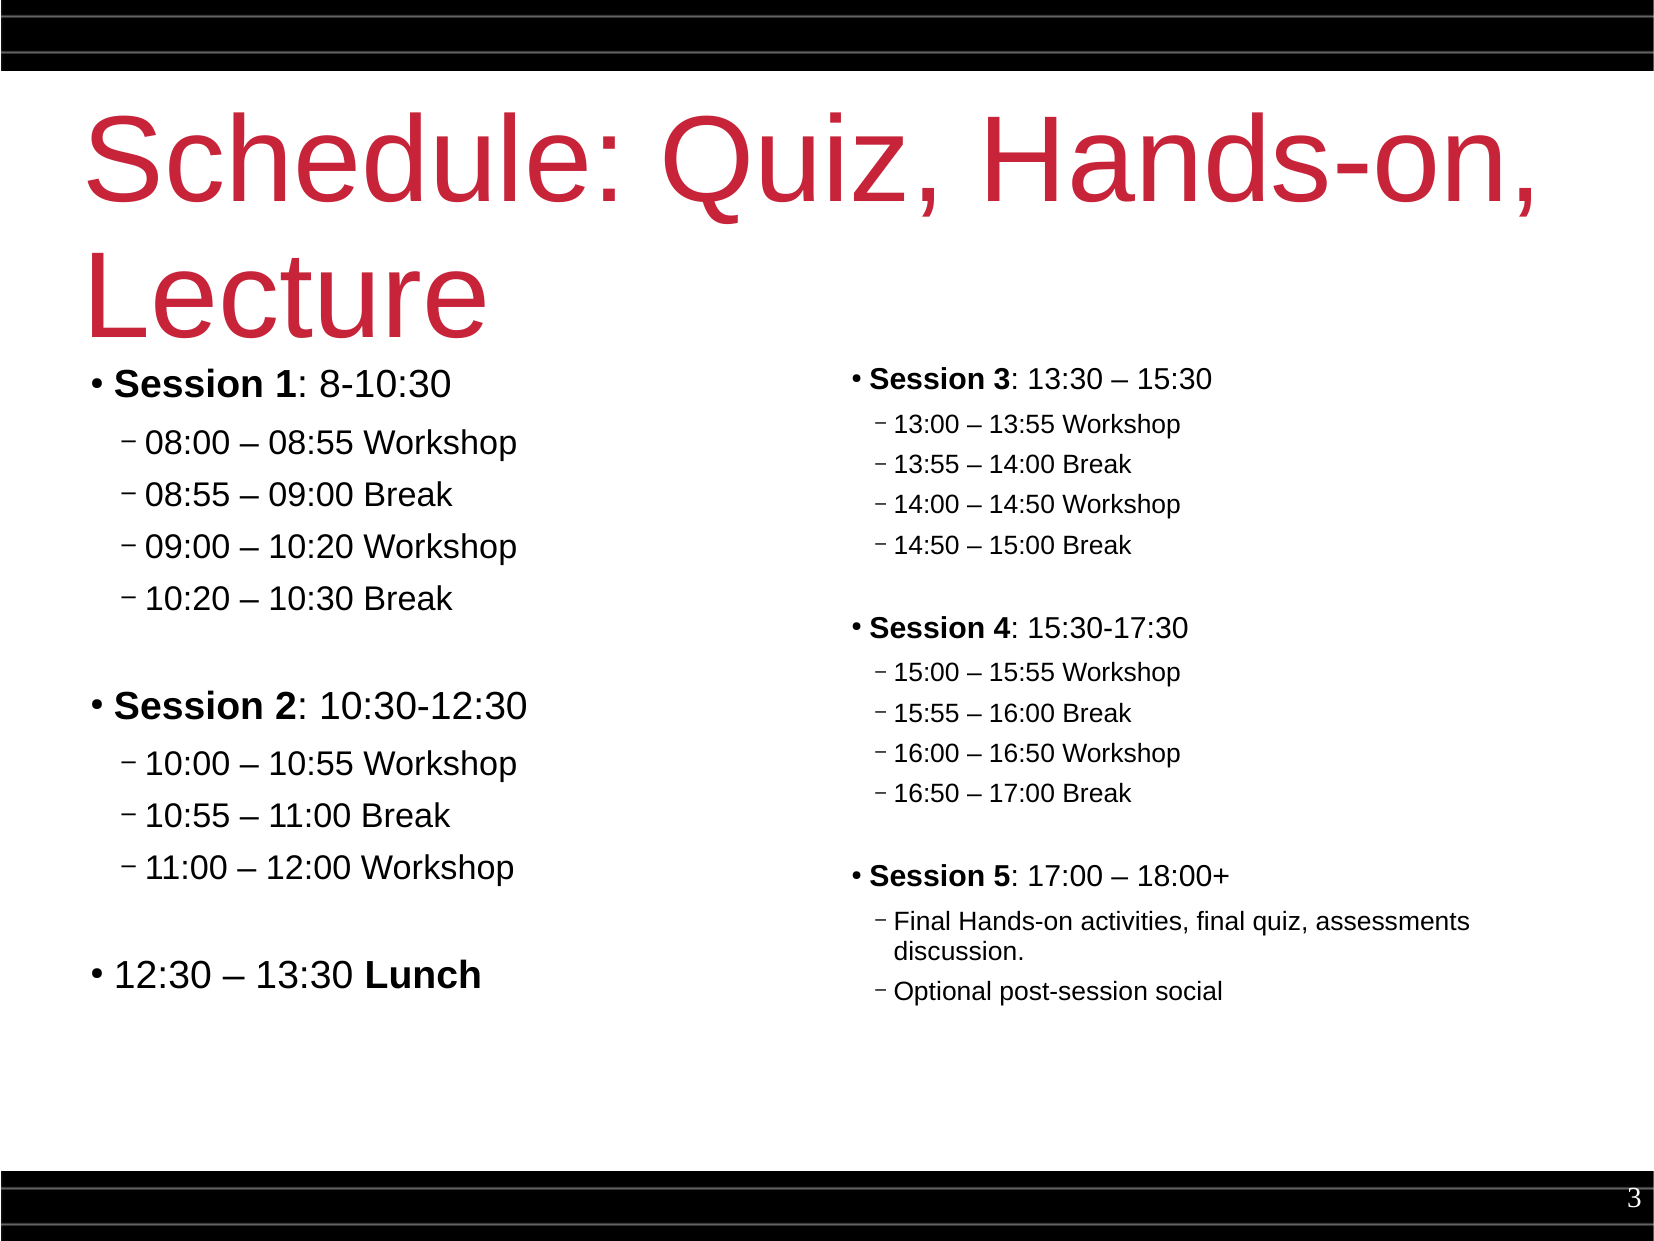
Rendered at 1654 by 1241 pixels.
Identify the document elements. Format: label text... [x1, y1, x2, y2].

list Session 3: 13:30 – 15:30 13:00 – 13:55 Workshop 13:55 – 14:00 Break 14:00 – 14:50 Workshop 14:50 – 15:00 Break Session 4: 15:30-17:30 15:00 – 15:55 Workshop 15:55 – 16:00 Break 16:00 – 16:50 Workshop 16:50 – 17:00 Break Session 5: 17:00 – 18:00+ Final Hands-on activities, final quiz, assessments discussion. Optional post-session social [845, 362, 1572, 1010]
picture [1, 0, 1654, 71]
title Schedule: Quiz, Hands-on, Lecture [82, 90, 1571, 364]
picture [1, 1171, 1654, 1241]
list Session 1: 8-10:30 08:00 – 08:55 Workshop 08:55 – 09:00 Break 09:00 – 10:20 Workshop 10:20 – 10:30 Break Session 2: 10:30-12:30 10:00 – 10:55 Workshop 10:55 – 11:00 Break 11:00 – 12:00 Workshop 12:30 – 13:30 Lunch [82, 362, 809, 1010]
